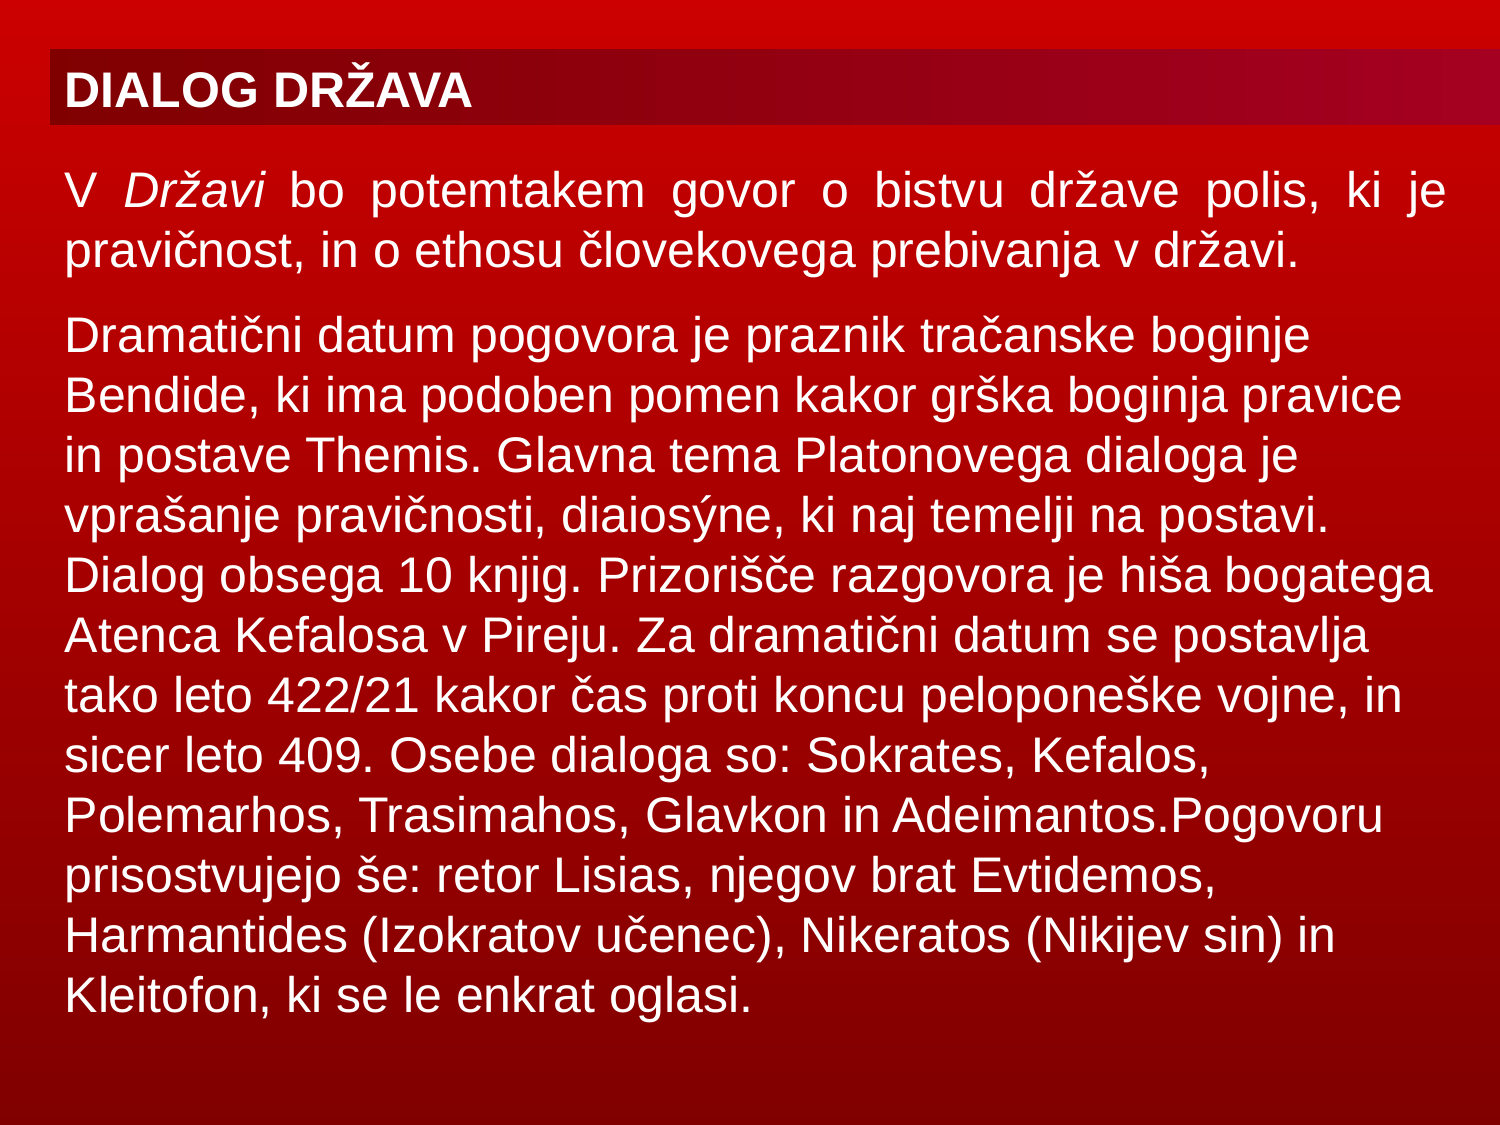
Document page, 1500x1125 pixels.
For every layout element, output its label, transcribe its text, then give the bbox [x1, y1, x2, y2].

text_box V Državi bo potemtakem govor o bistvu države polis, ki je pravičnost, in o ethosu človekovega prebivanja v državi. Dramatični datum pogovora je praznik tračanske boginje Bendide, ki ima podoben pomen kakor grška boginja pravice in postave Themis. Glavna tema Platonovega dialoga je vprašanje pravičnosti, diaiosýne, ki naj temelji na postavi. Dialog obsega 10 knjig. Prizorišče razgovora je hiša bogatega Atenca Kefalosa v Pireju. Za dramatični datum se postavlja tako leto 422/21 kakor čas proti koncu peloponeške vojne, in sicer leto 409. Osebe dialoga so: Sokrates, Kefalos, Polemarhos, Trasimahos, Glavkon in Adeimantos.Pogovoru prisostvujejo še: retor Lisias, njegov brat Evtidemos, Harmantides (Izokratov učenec), Nikeratos (Nikijev sin) in Kleitofon, ki se le enkrat oglasi. [49, 149, 1463, 1030]
text_box DIALOG DRŽAVA [50, 49, 1500, 125]
